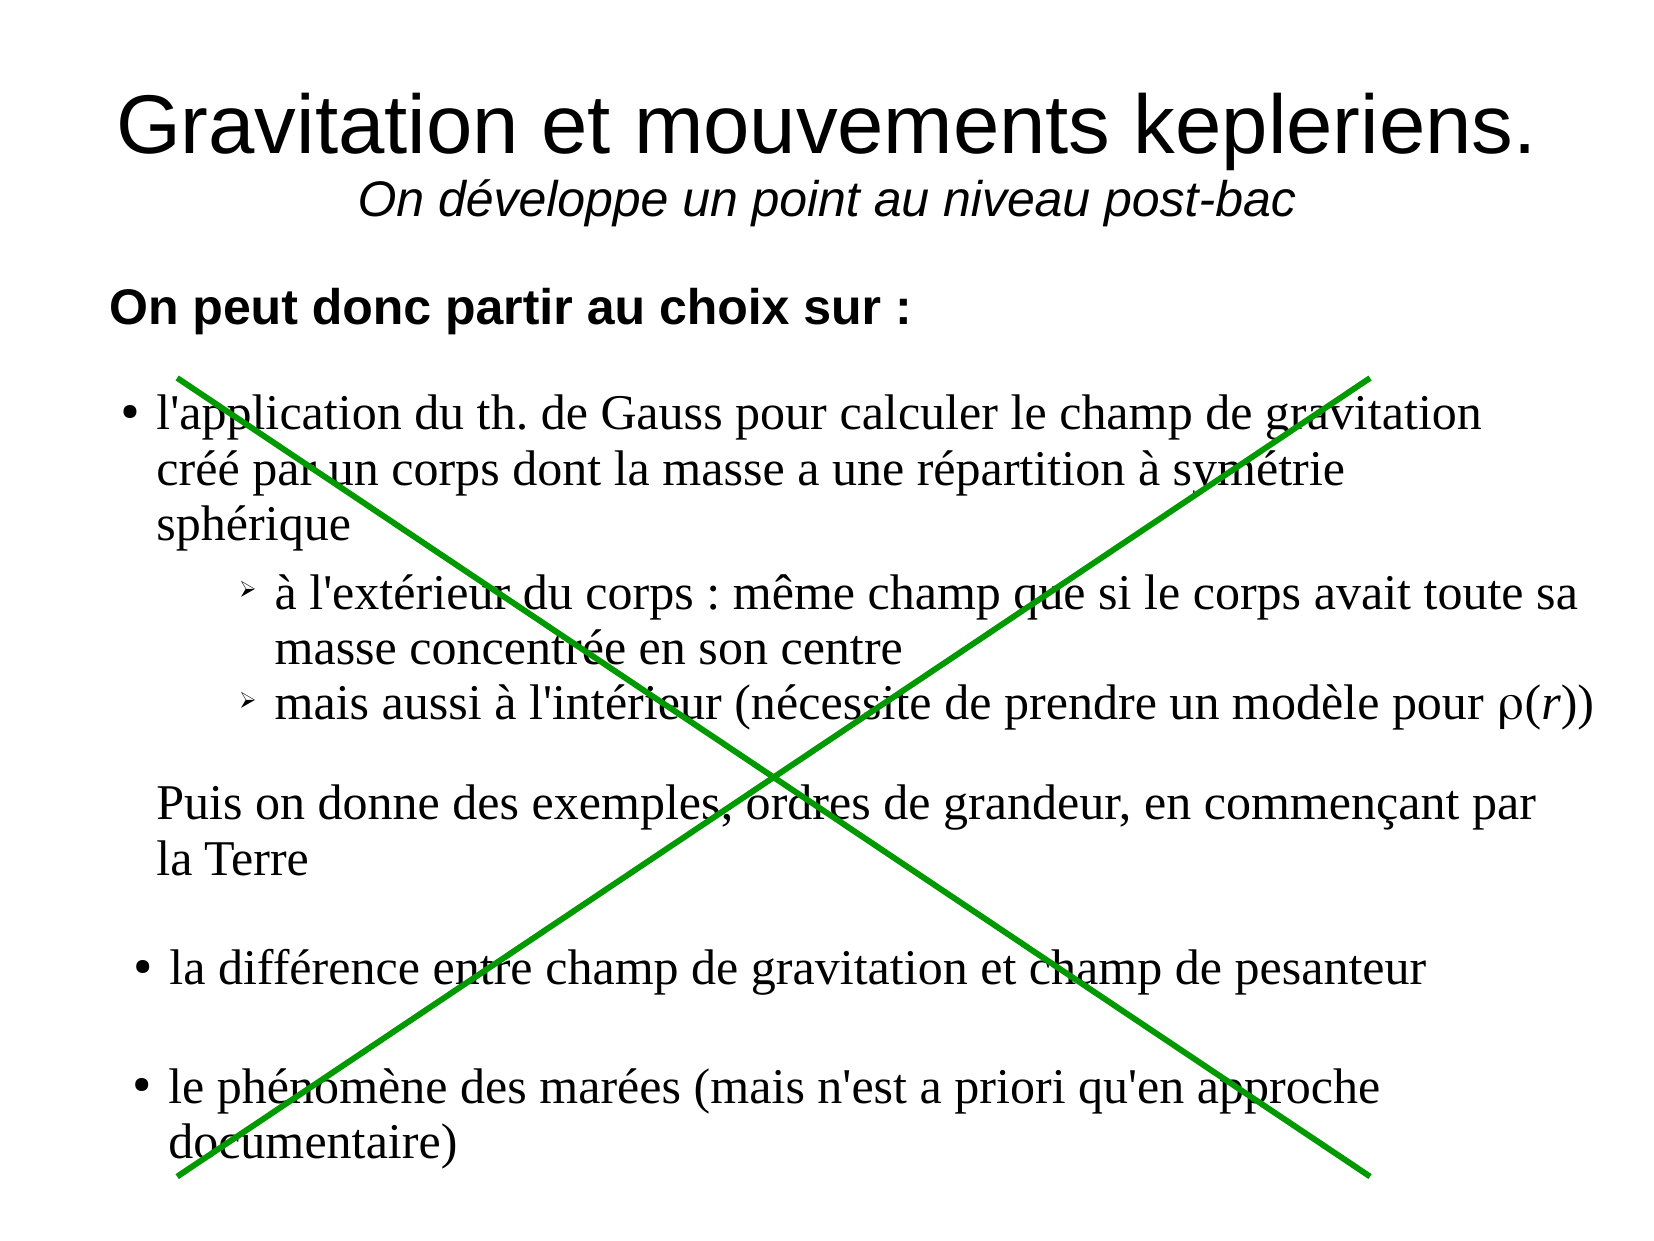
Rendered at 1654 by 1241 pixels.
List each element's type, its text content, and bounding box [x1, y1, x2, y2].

text_box le phénomène des marées (mais n'est a priori qu'en approche documentaire) [181, 1051, 1366, 1179]
text_box On peut donc partir au choix sur : [94, 271, 928, 344]
text_box l'application du th. de Gauss pour calculer le champ de gravitation créé par un corps dont la masse a une répartition à symétrie sphérique [183, 377, 1364, 557]
text_box la différence entre champ de gravitation et champ de pesanteur [119, 933, 534, 1005]
text_box l'application du th. de Gauss pour calculer le champ de gravitation créé par un corps dont la masse a une répartition à symétrie sphérique [1110, 377, 1557, 557]
text_box à l'extérieur du corps : même champ que si le corps avait toute sa masse concentrée en son centre mais aussi à l'intérieur (nécessite de prendre un modèle pour r(r)) [452, 557, 1095, 767]
text_box à l'extérieur du corps : même champ que si le corps avait toute sa masse concentrée en son centre mais aussi à l'intérieur (nécessite de prendre un modèle pour r(r)) [796, 557, 1615, 804]
text_box l'application du th. de Gauss pour calculer le champ de gravitation créé par un corps dont la masse a une répartition à symétrie sphérique [106, 377, 437, 618]
text_box la différence entre champ de gravitation et champ de pesanteur [1014, 933, 1441, 1005]
text_box le phénomène des marées (mais n'est a priori qu'en approche documentaire) [1190, 1051, 1395, 1179]
text_box Puis on donne des exemples, ordres de grandeur, en commençant par la Terre [781, 767, 1595, 896]
text_box le phénomène des marées (mais n'est a priori qu'en approche documentaire) [118, 1051, 358, 1179]
text_box Puis on donne des exemples, ordres de grandeur, en commençant par la Terre [604, 782, 944, 896]
text_box Puis on donne des exemples, ordres de grandeur, en commençant par la Terre [141, 767, 767, 896]
text_box à l'extérieur du corps : même champ que si le corps avait toute sa masse concentrée en son centre mais aussi à l'intérieur (nécessite de prendre un modèle pour r(r)) [224, 557, 751, 767]
text_box la différence entre champ de gravitation et champ de pesanteur [441, 933, 1107, 1005]
title Gravitation et mouvements kepleriens. On développe un point au niveau post-bac [82, 49, 1571, 257]
